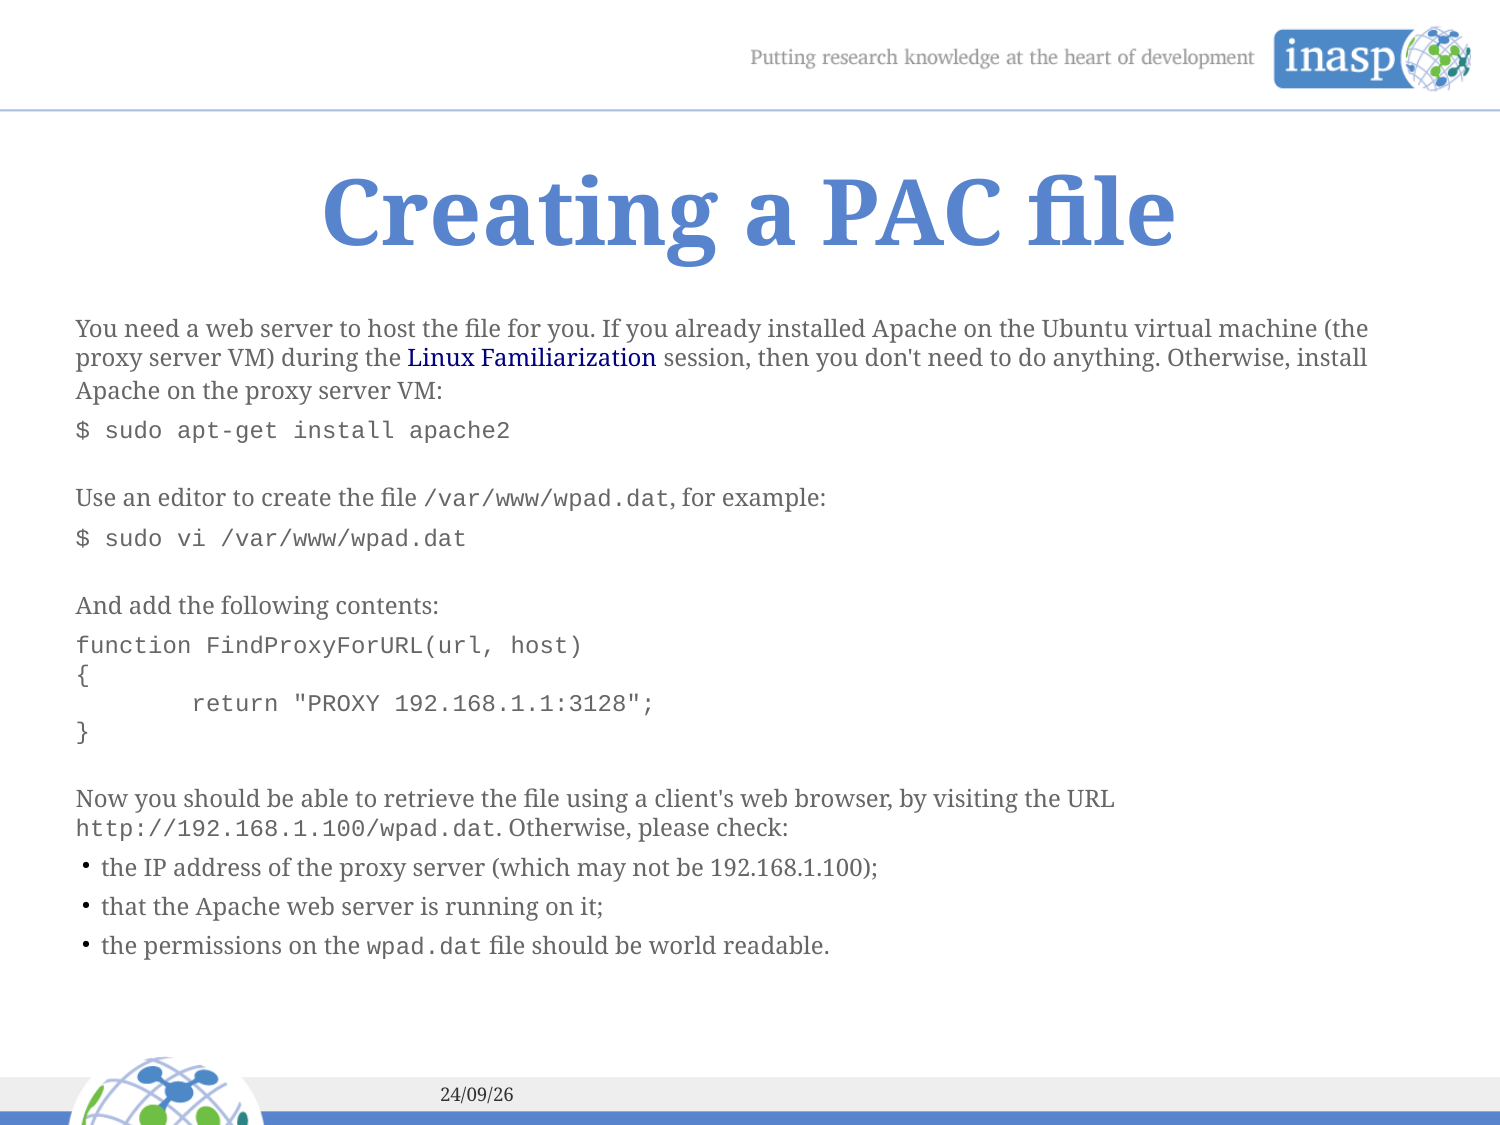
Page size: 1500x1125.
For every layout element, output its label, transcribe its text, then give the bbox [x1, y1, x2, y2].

picture [0, 0, 1500, 1125]
title Creating a PAC file [75, 129, 1426, 313]
list You need a web server to host the file for you. If you already installed Apache on the Ubuntu virtual machine (the proxy server VM) during the Linux Familiarization session, then you don't need to do anything. Otherwise, install Apache on the proxy server VM: $ sudo apt-get install apache2 Use an editor to create the file /var/www/wpad.dat, for example: $ sudo vi /var/www/wpad.dat And add the following contents: function FindProxyForURL(url, host) { return "PROXY 192.168.1.1:3128"; } Now you should be able to retrieve the file using a client's web browser, by visiting the URL http://192.168.1.100/wpad.dat. Otherwise, please check: the IP address of the proxy server (which may not be 192.168.1.100); that the Apache web server is running on it; the permissions on the wpad.dat file should be world readable. [75, 313, 1426, 967]
